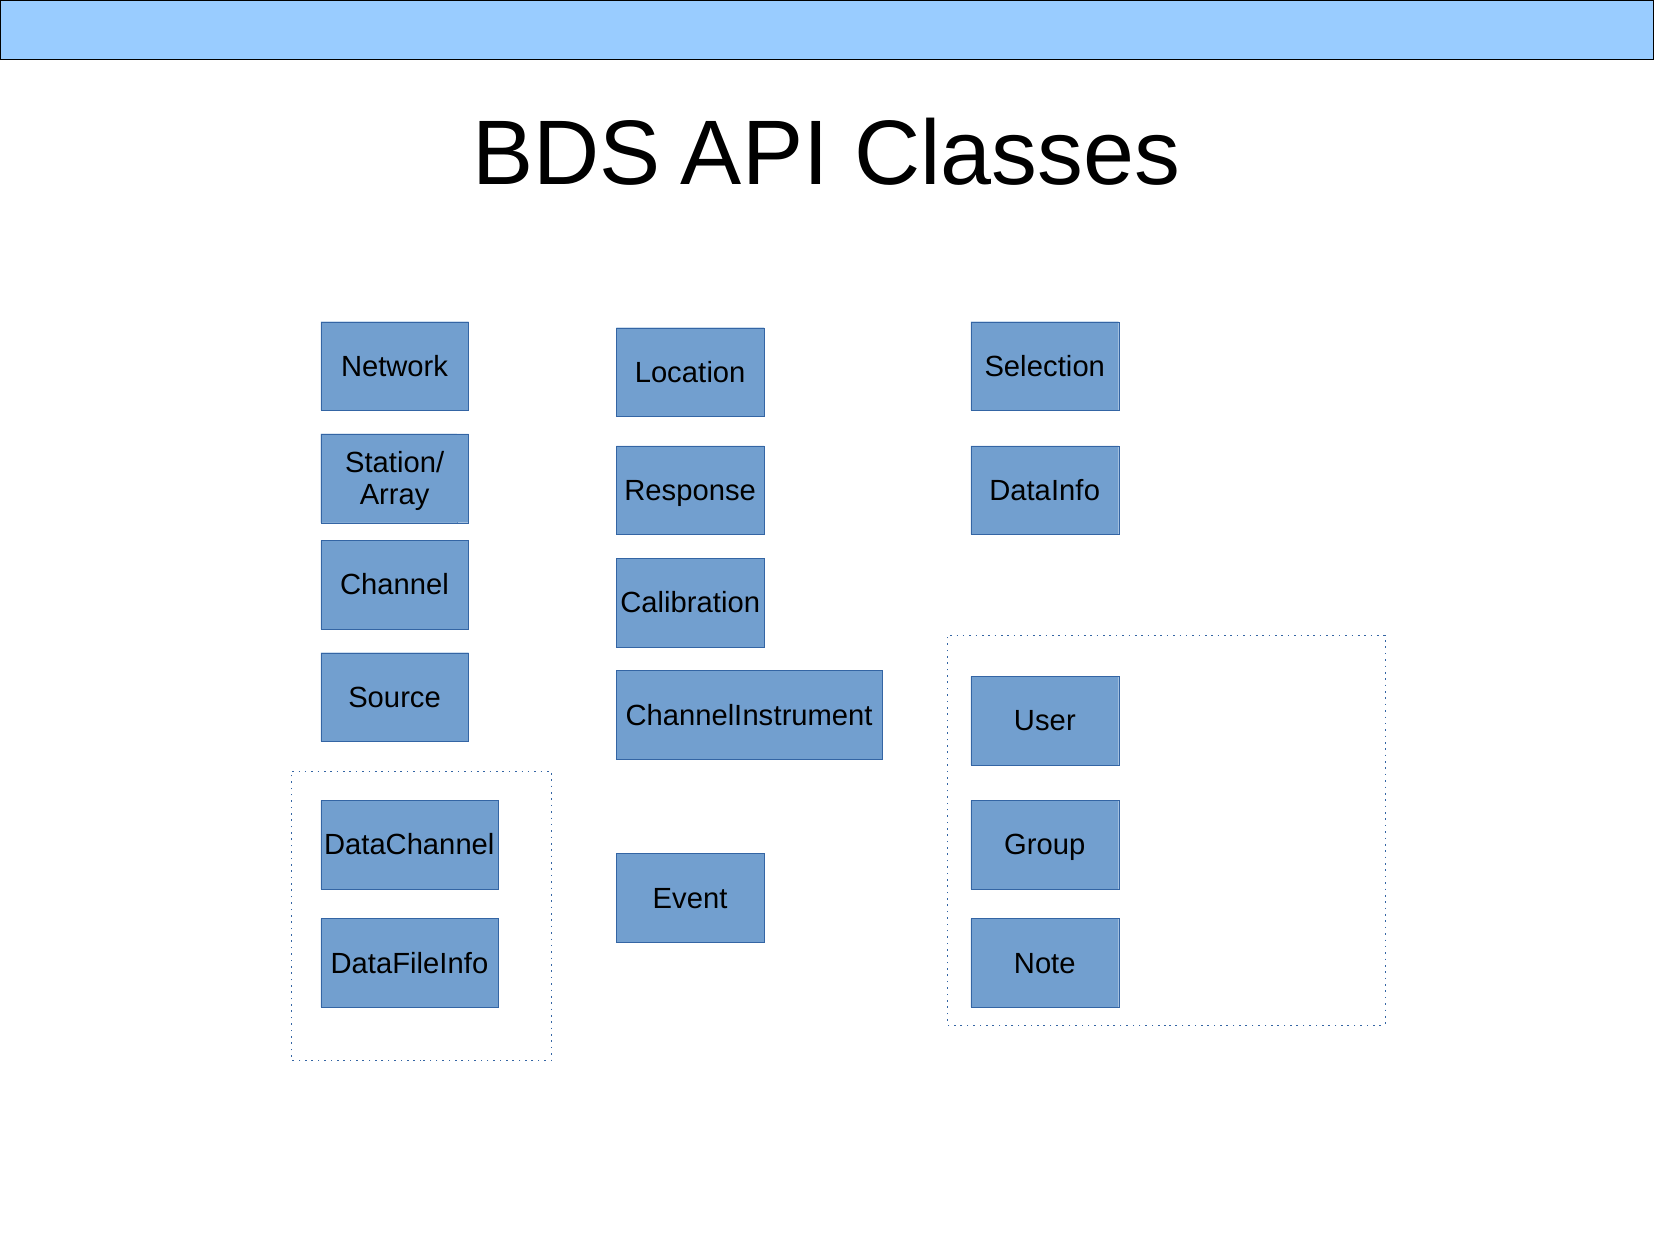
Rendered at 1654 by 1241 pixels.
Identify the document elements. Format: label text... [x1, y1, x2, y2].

chart [96, 257, 1536, 1077]
title BDS API Classes [82, 49, 1571, 257]
